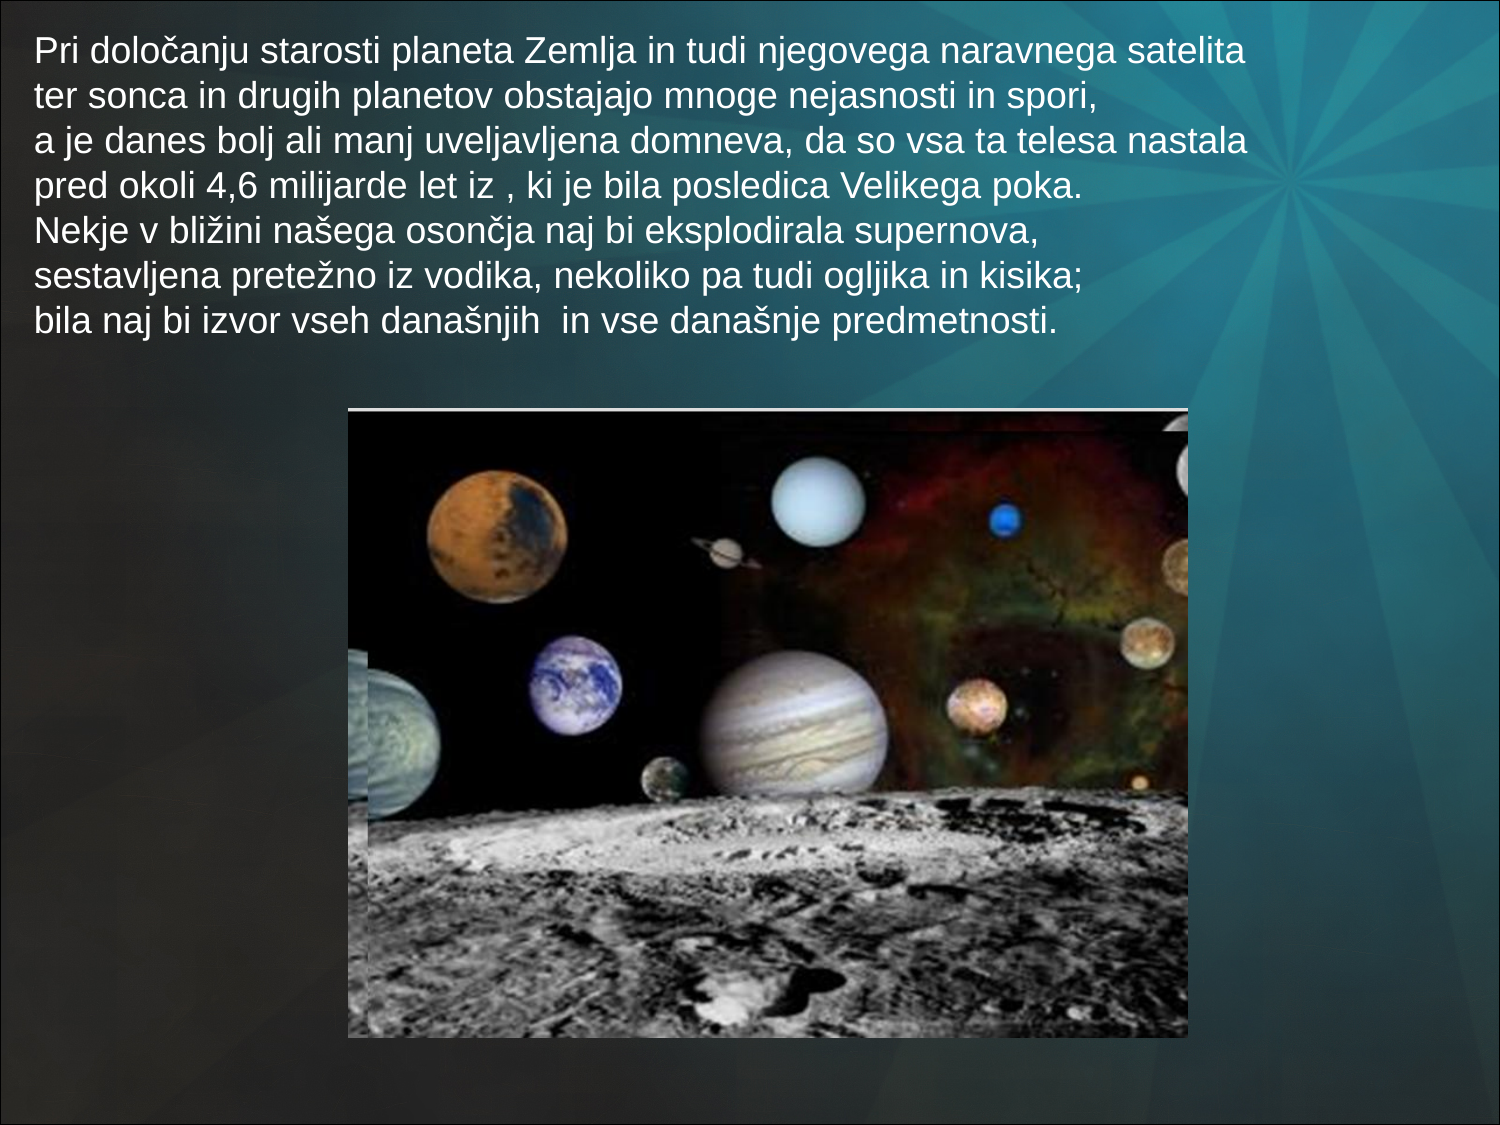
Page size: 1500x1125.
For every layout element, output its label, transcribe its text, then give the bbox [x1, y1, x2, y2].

text_box Pri določanju starosti planeta Zemlja in tudi njegovega naravnega satelita ter sonca in drugih planetov obstajajo mnoge nejasnosti in spori, a je danes bolj ali manj uveljavljena domneva, da so vsa ta telesa nastala pred okoli 4,6 milijarde let iz , ki je bila posledica Velikega poka. Nekje v bližini našega osončja naj bi eksplodirala supernova, sestavljena pretežno iz vodika, nekoliko pa tudi ogljika in kisika; bila naj bi izvor vseh današnjih in vse današnje predmetnosti. [19, 18, 1274, 349]
text_box [0, 0, 1500, 1125]
picture [348, 408, 1188, 1038]
